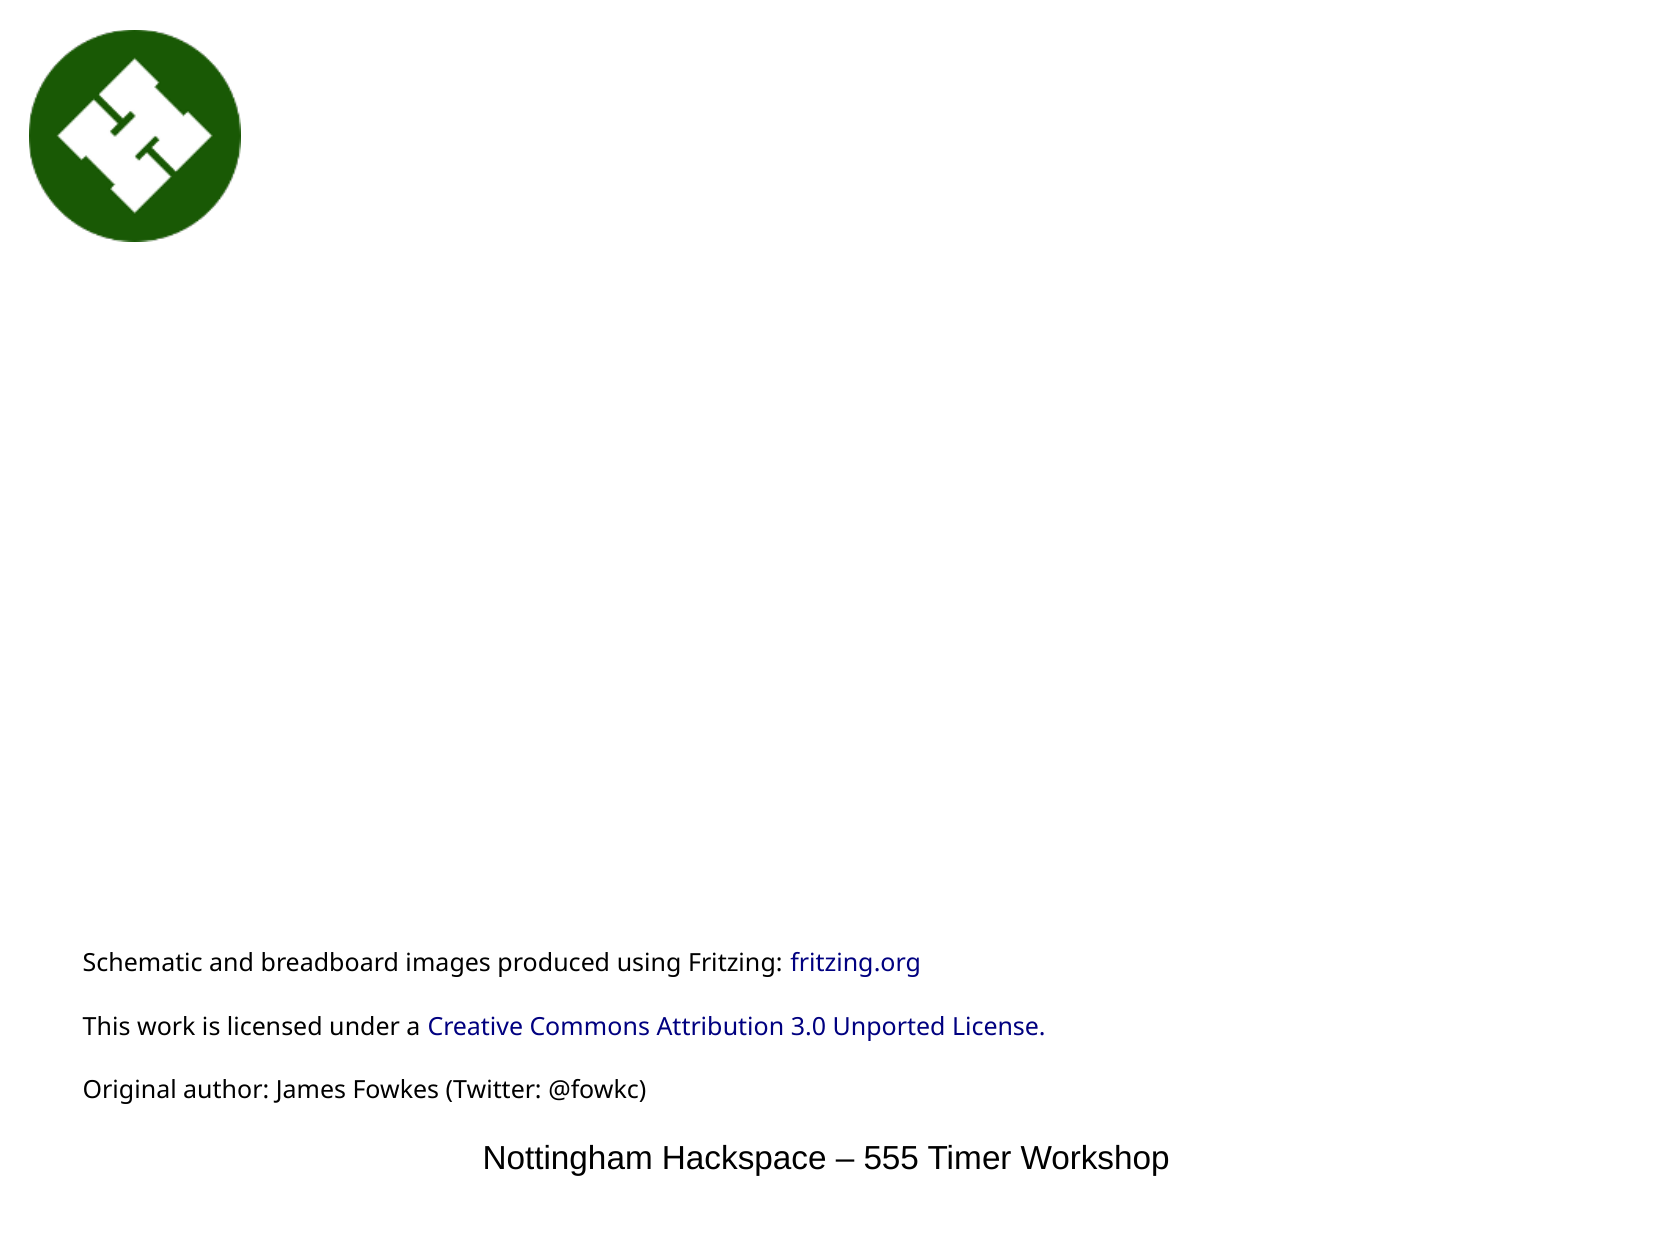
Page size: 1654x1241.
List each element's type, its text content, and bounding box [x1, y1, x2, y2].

picture [29, 30, 241, 242]
list Schematic and breadboard images produced using Fritzing: fritzing.org This work is licensed under a Creative Commons Attribution 3.0 Unported License. Original author: James Fowkes (Twitter: @fowkc) [82, 944, 1571, 1128]
